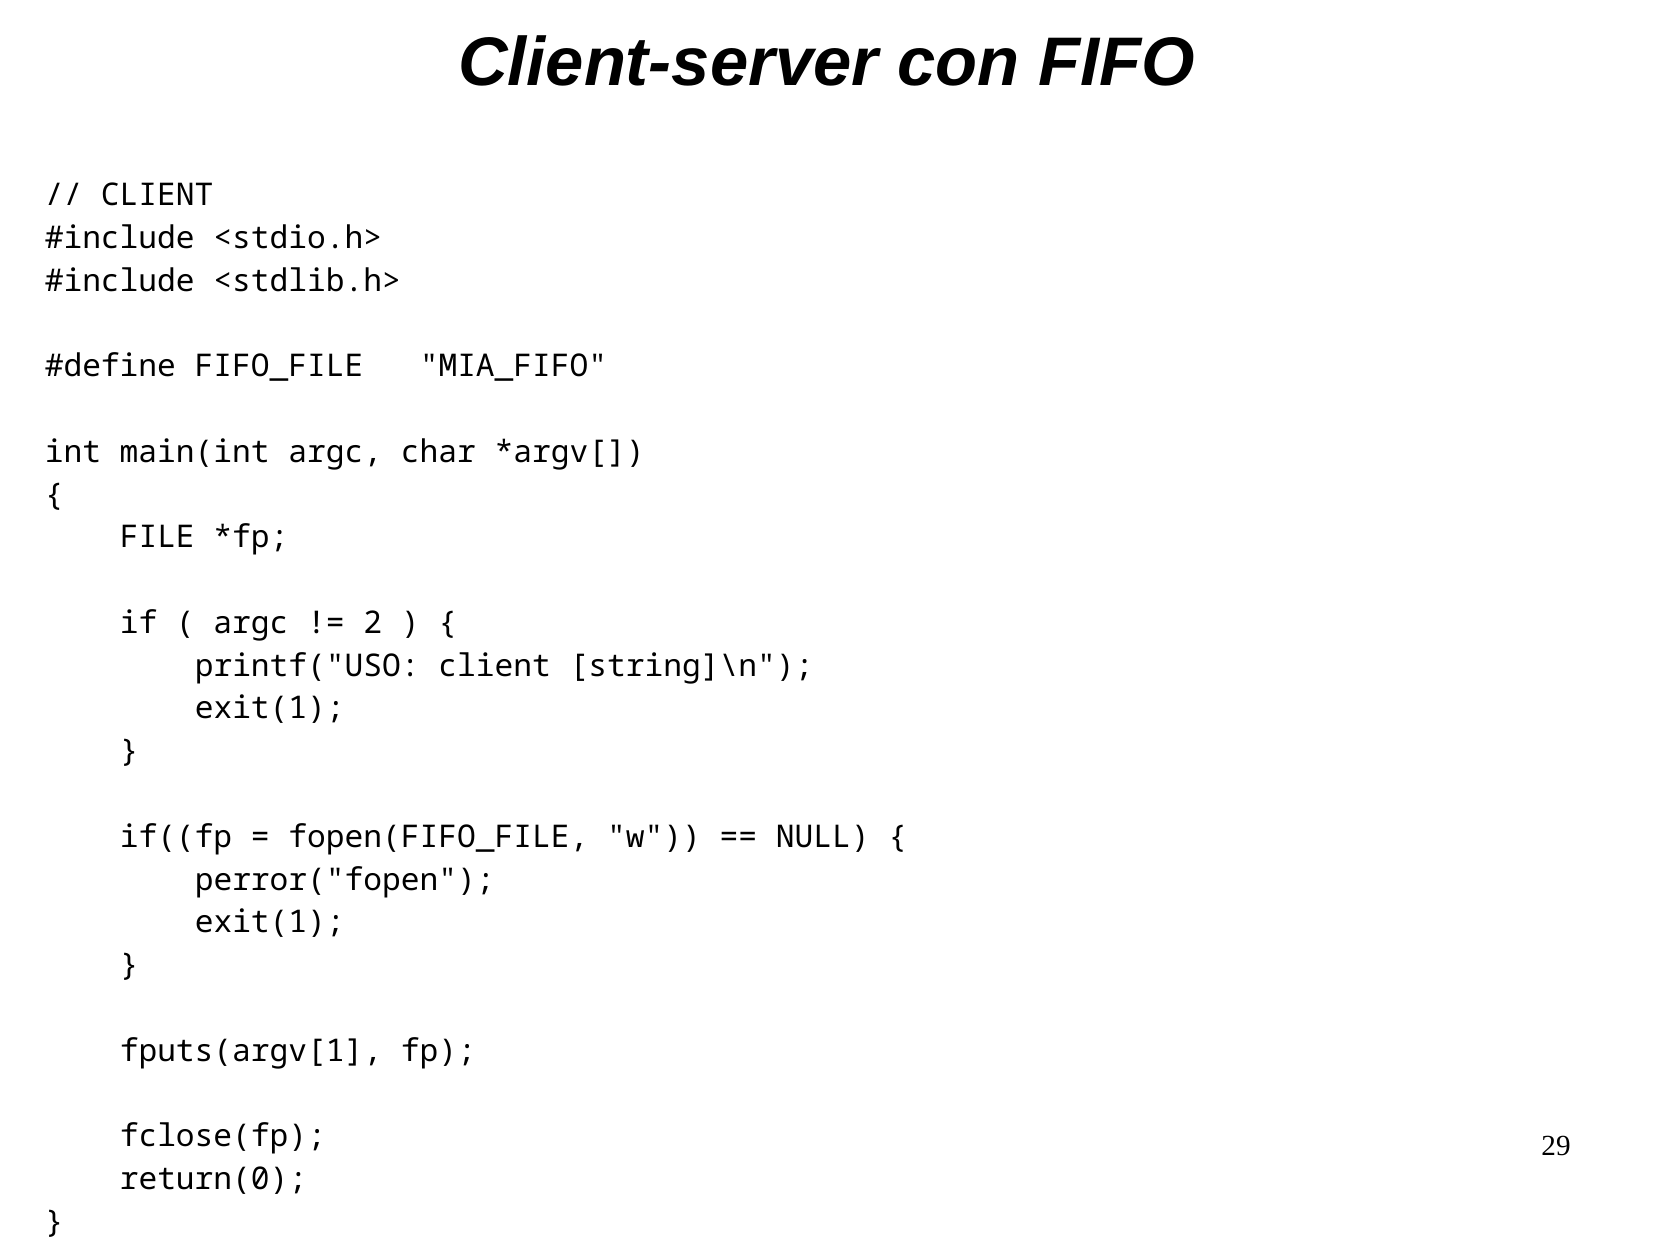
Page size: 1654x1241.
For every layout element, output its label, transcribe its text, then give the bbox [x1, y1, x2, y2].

text_box // CLIENT #include <stdio.h> #include <stdlib.h> #define FIFO_FILE "MIA_FIFO" int main(int argc, char *argv[]) { FILE *fp; if ( argc != 2 ) { printf("USO: client [string]\n"); exit(1); } if((fp = fopen(FIFO_FILE, "w")) == NULL) { perror("fopen"); exit(1); } fputs(argv[1], fp); fclose(fp); return(0); } [30, 165, 1486, 1129]
title Client-server con FIFO [82, 8, 1571, 208]
